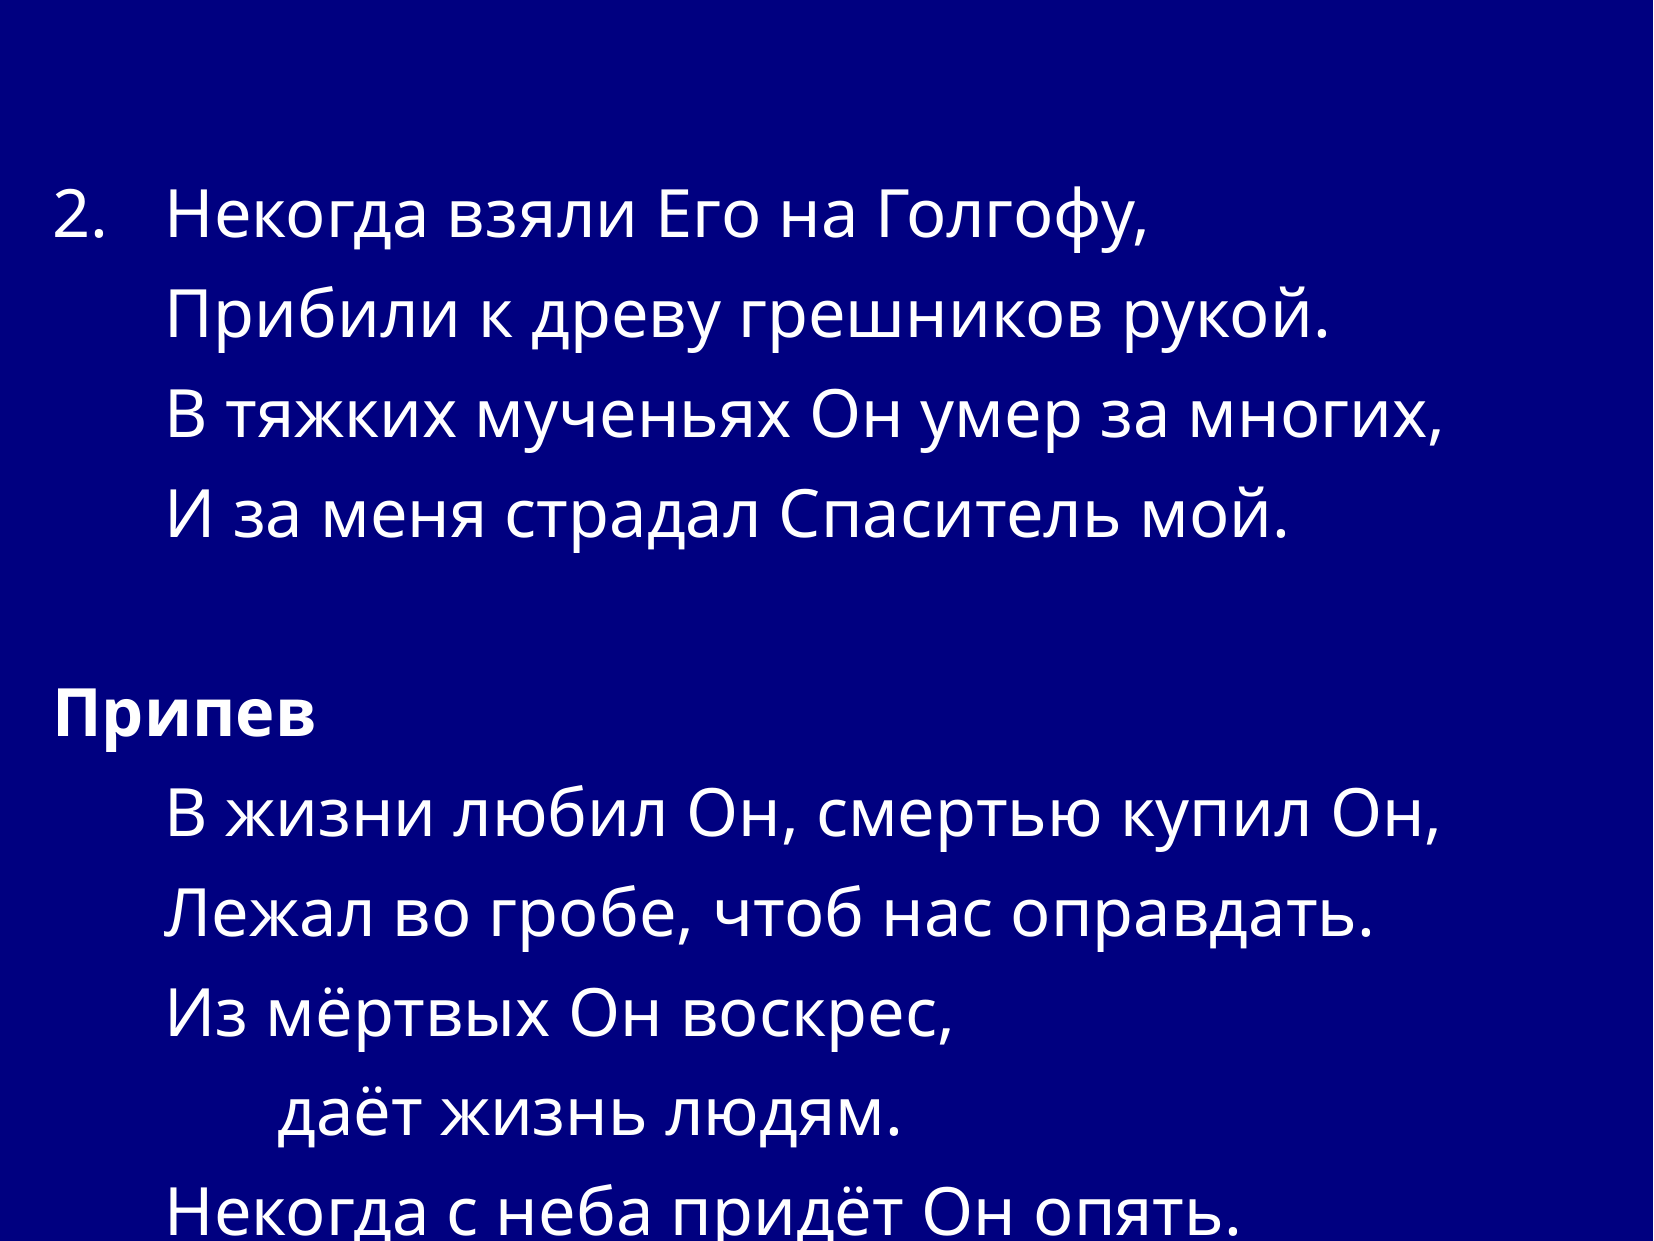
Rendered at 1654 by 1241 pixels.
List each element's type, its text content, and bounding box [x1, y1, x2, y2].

text_box 2. Некогда взяли Его на Голгофу, Прибили к древу грешников рукой. В тяжких мученьях Он умер за многих, И за меня страдал Спаситель мой. Припев В жизни любил Он, смертью купил Он, Лежал во гробе, чтоб нас оправдать. Из мёртвых Он воскрес, даёт жизнь людям. Некогда с неба придёт Он опять. [37, 150, 1576, 1163]
